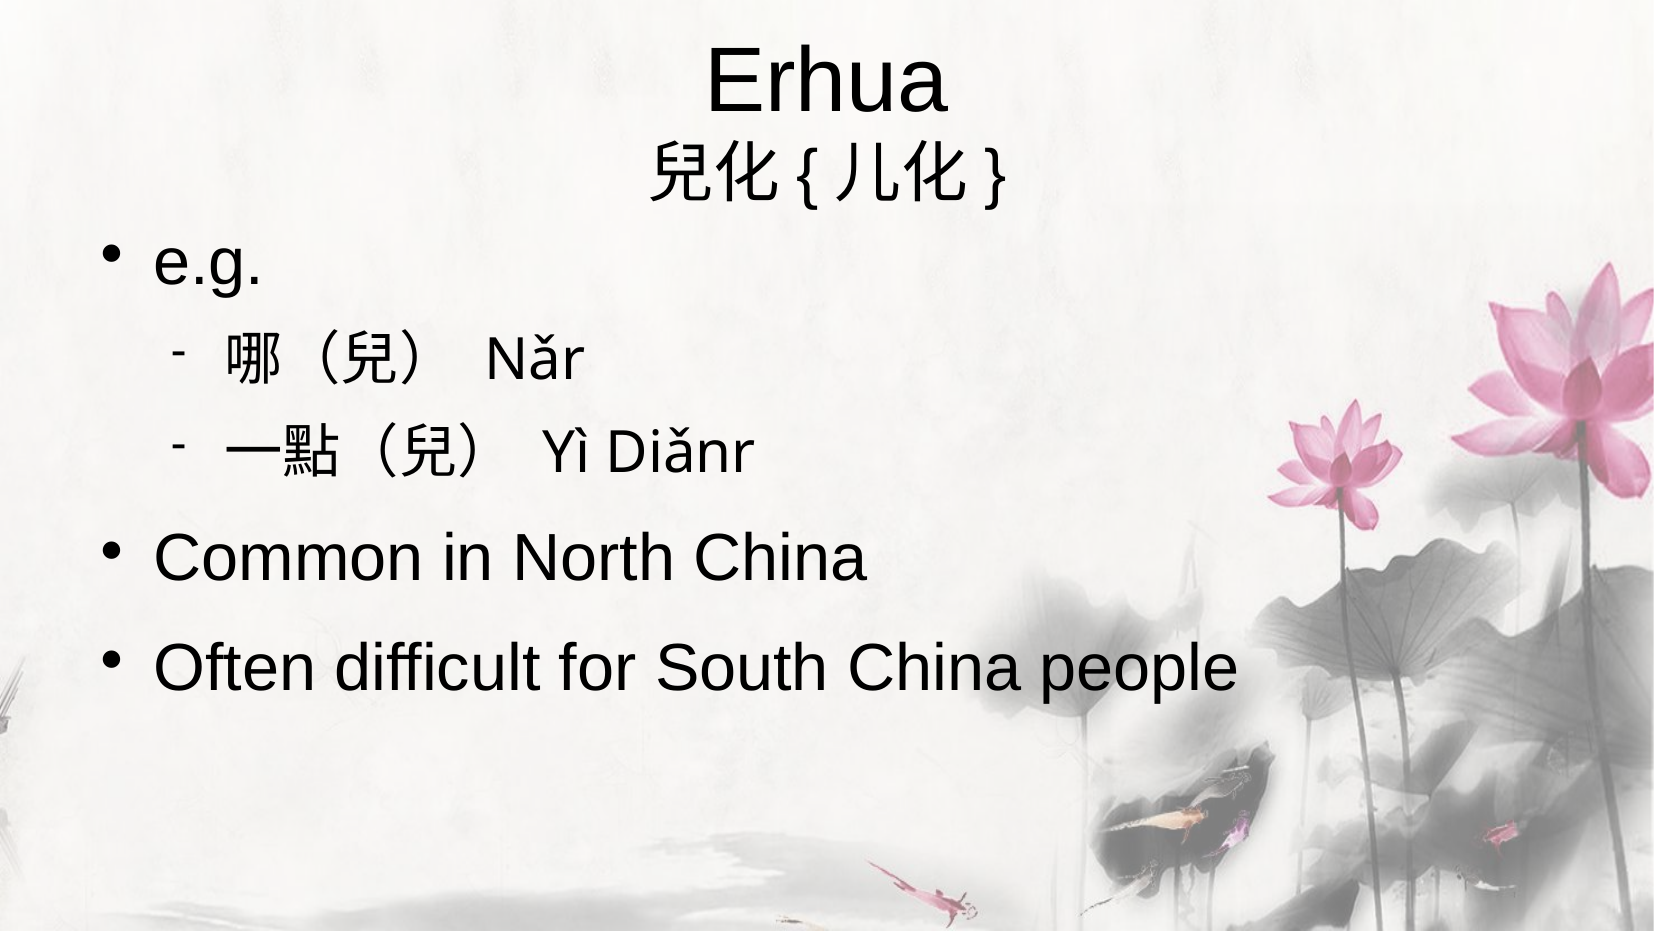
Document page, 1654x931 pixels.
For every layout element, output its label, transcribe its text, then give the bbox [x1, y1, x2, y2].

text_box e.g. 哪（兒） Nǎr 一點（兒） Yì Diǎnr Common in North China Often difficult for South China people [82, 217, 1571, 757]
text_box Erhua 兒化{儿化} [82, 19, 1571, 210]
